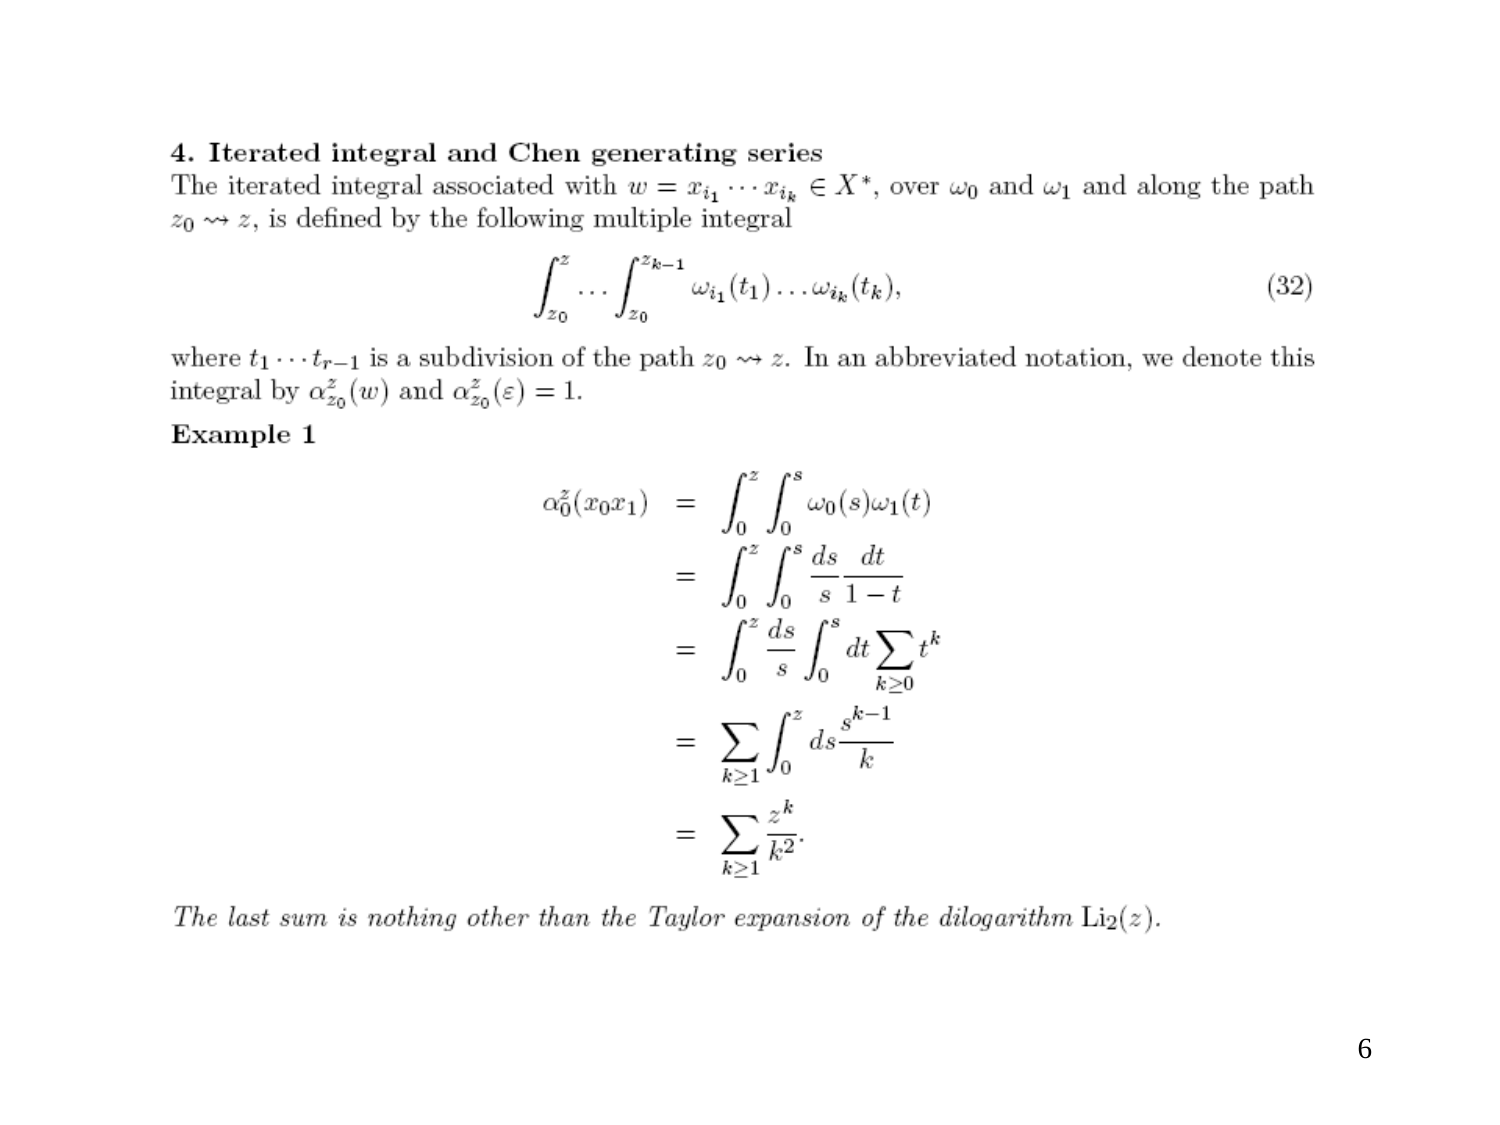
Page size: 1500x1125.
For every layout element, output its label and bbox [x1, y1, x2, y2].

picture [128, 129, 1352, 950]
